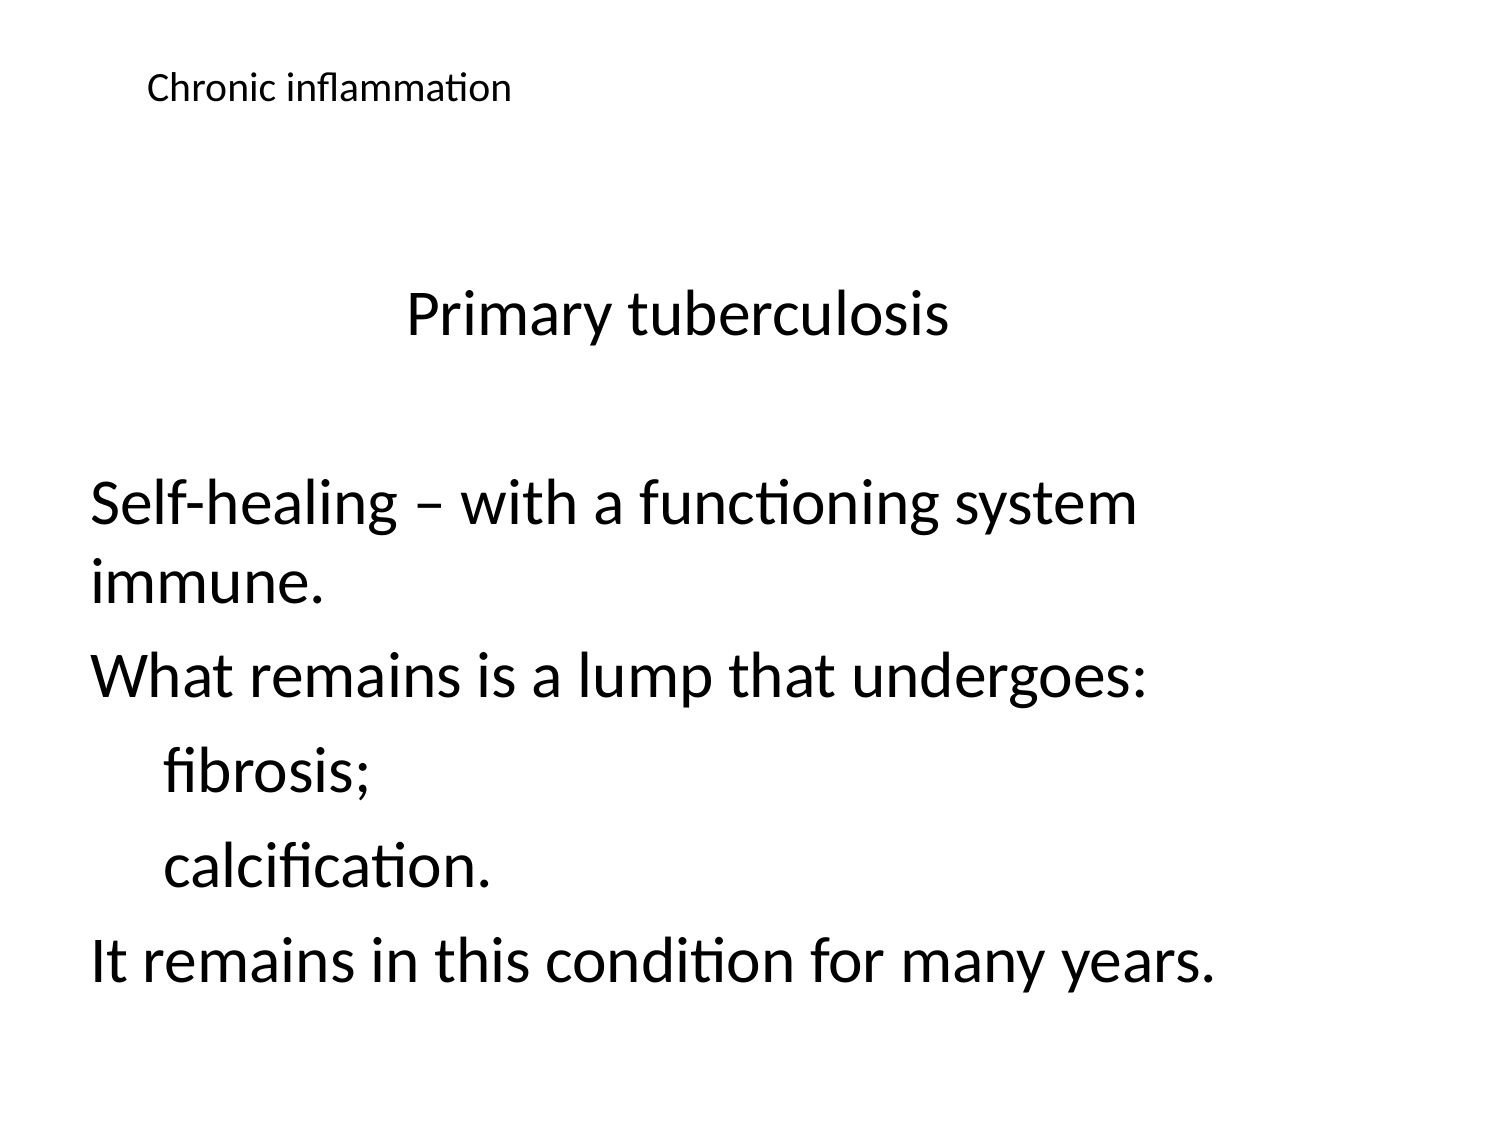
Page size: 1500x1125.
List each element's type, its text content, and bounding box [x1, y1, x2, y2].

title Chronic inflammation [75, 45, 585, 126]
list Primary tuberculosis Self-healing – with a functioning system immune. What remains is a lump that undergoes: fibrosis; calcification. It remains in this condition for many years. [75, 262, 1426, 1005]
